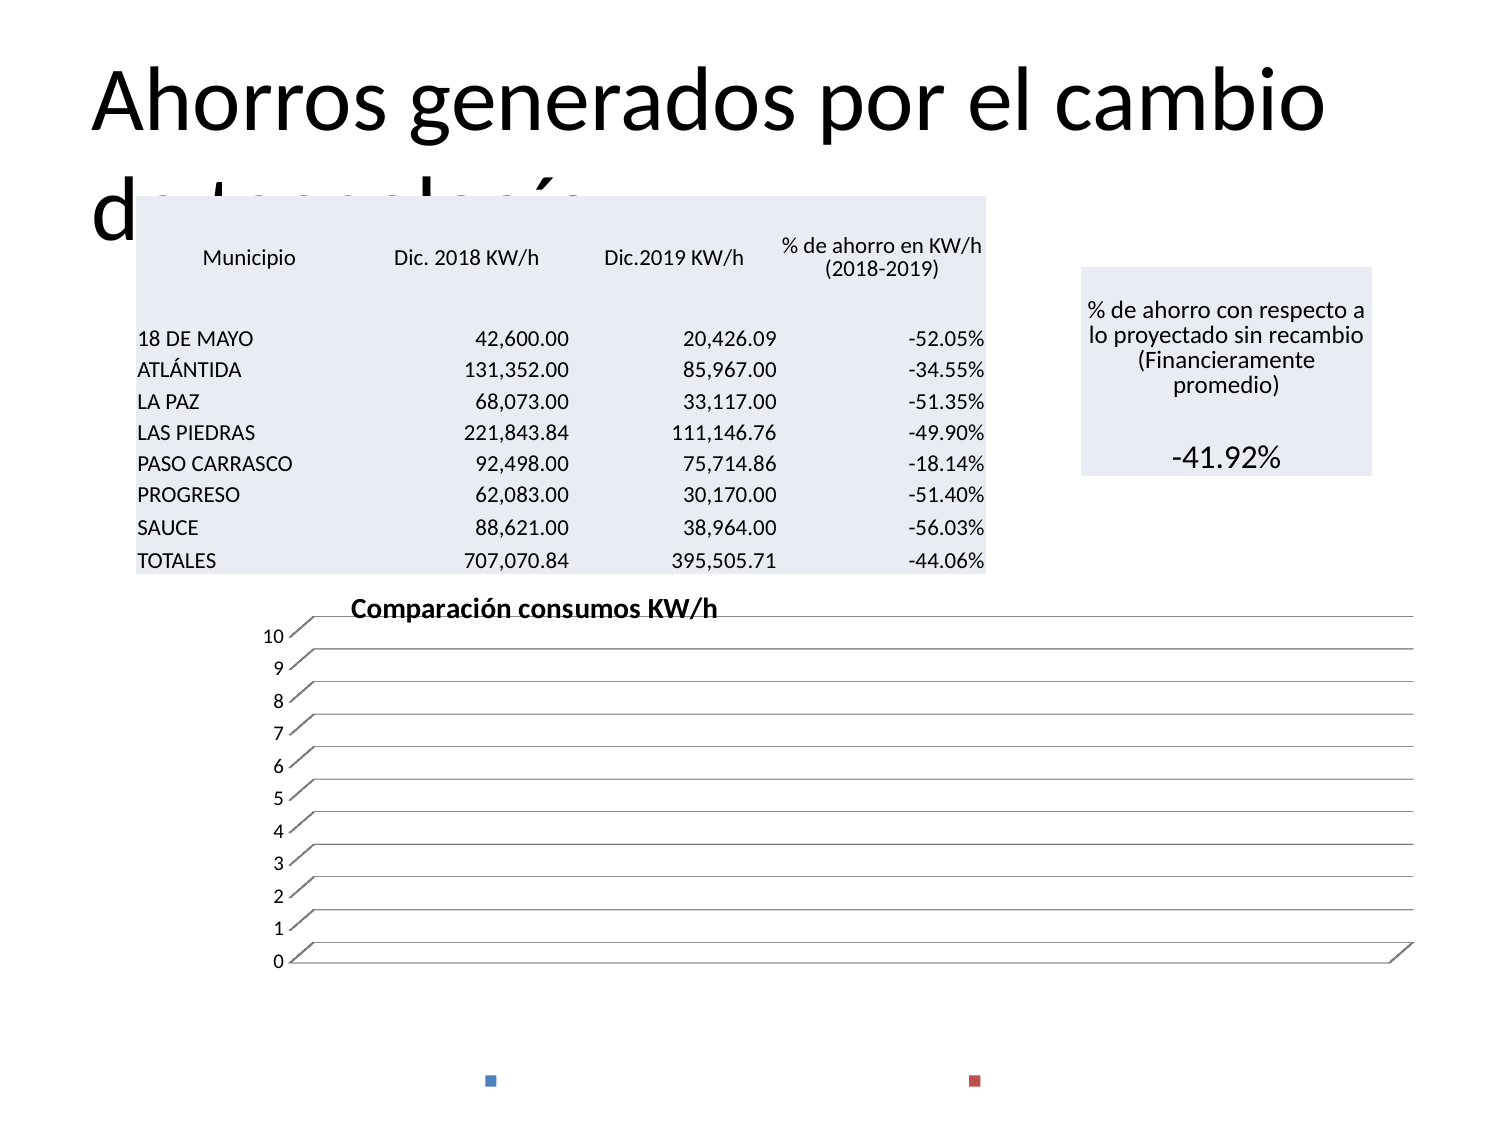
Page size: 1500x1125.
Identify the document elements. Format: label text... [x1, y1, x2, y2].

table_cell 62,083.00 [363, 477, 571, 509]
table_cell 707,070.84 [363, 541, 571, 574]
table_cell LA PAZ [136, 384, 363, 415]
table_cell 75,714.86 [571, 446, 778, 477]
table_cell -49.90% [778, 415, 986, 446]
table_header % de ahorro en KW/h (2018-2019) [778, 196, 986, 321]
table_cell PASO CARRASCO [136, 446, 363, 477]
table_cell -51.40% [778, 477, 986, 509]
table_header Dic. 2018 KW/h [363, 196, 571, 321]
table_cell -34.55% [778, 352, 986, 384]
table_cell 68,073.00 [363, 384, 571, 415]
table_cell 395,505.71 [571, 541, 778, 574]
table_cell TOTALES [136, 541, 363, 574]
table_cell -41.92% [1081, 431, 1372, 476]
table_header Dic.2019 KW/h [571, 196, 778, 321]
table_header Municipio [136, 196, 363, 321]
table_cell 88,621.00 [363, 509, 571, 541]
table_cell -44.06% [778, 541, 986, 574]
table_header % de ahorro con respecto a lo proyectado sin recambio (Financieramente promedio) [1081, 267, 1372, 431]
table_cell SAUCE [136, 509, 363, 541]
table_cell -51.35% [778, 384, 986, 415]
table_cell LAS PIEDRAS [136, 415, 363, 446]
table_cell 33,117.00 [571, 384, 778, 415]
table_cell 18 DE MAYO [136, 321, 363, 352]
table_cell 111,146.76 [571, 415, 778, 446]
table_cell 221,843.84 [363, 415, 571, 446]
table_cell 131,352.00 [363, 352, 571, 384]
table_cell -18.14% [778, 446, 986, 477]
table_cell 42,600.00 [363, 321, 571, 352]
table_cell -56.03% [778, 509, 986, 541]
table_cell 85,967.00 [571, 352, 778, 384]
table_cell ATLÁNTIDA [136, 352, 363, 384]
table_cell 20,426.09 [571, 321, 778, 352]
table_cell 92,498.00 [363, 446, 571, 477]
text_box Ahorros generados por el cambio de tecnología [76, 101, 1427, 196]
chart [29, 586, 1447, 1106]
table_cell 30,170.00 [571, 477, 778, 509]
table_cell -52.05% [778, 321, 986, 352]
table_cell PROGRESO [136, 477, 363, 509]
table_cell 38,964.00 [571, 509, 778, 541]
